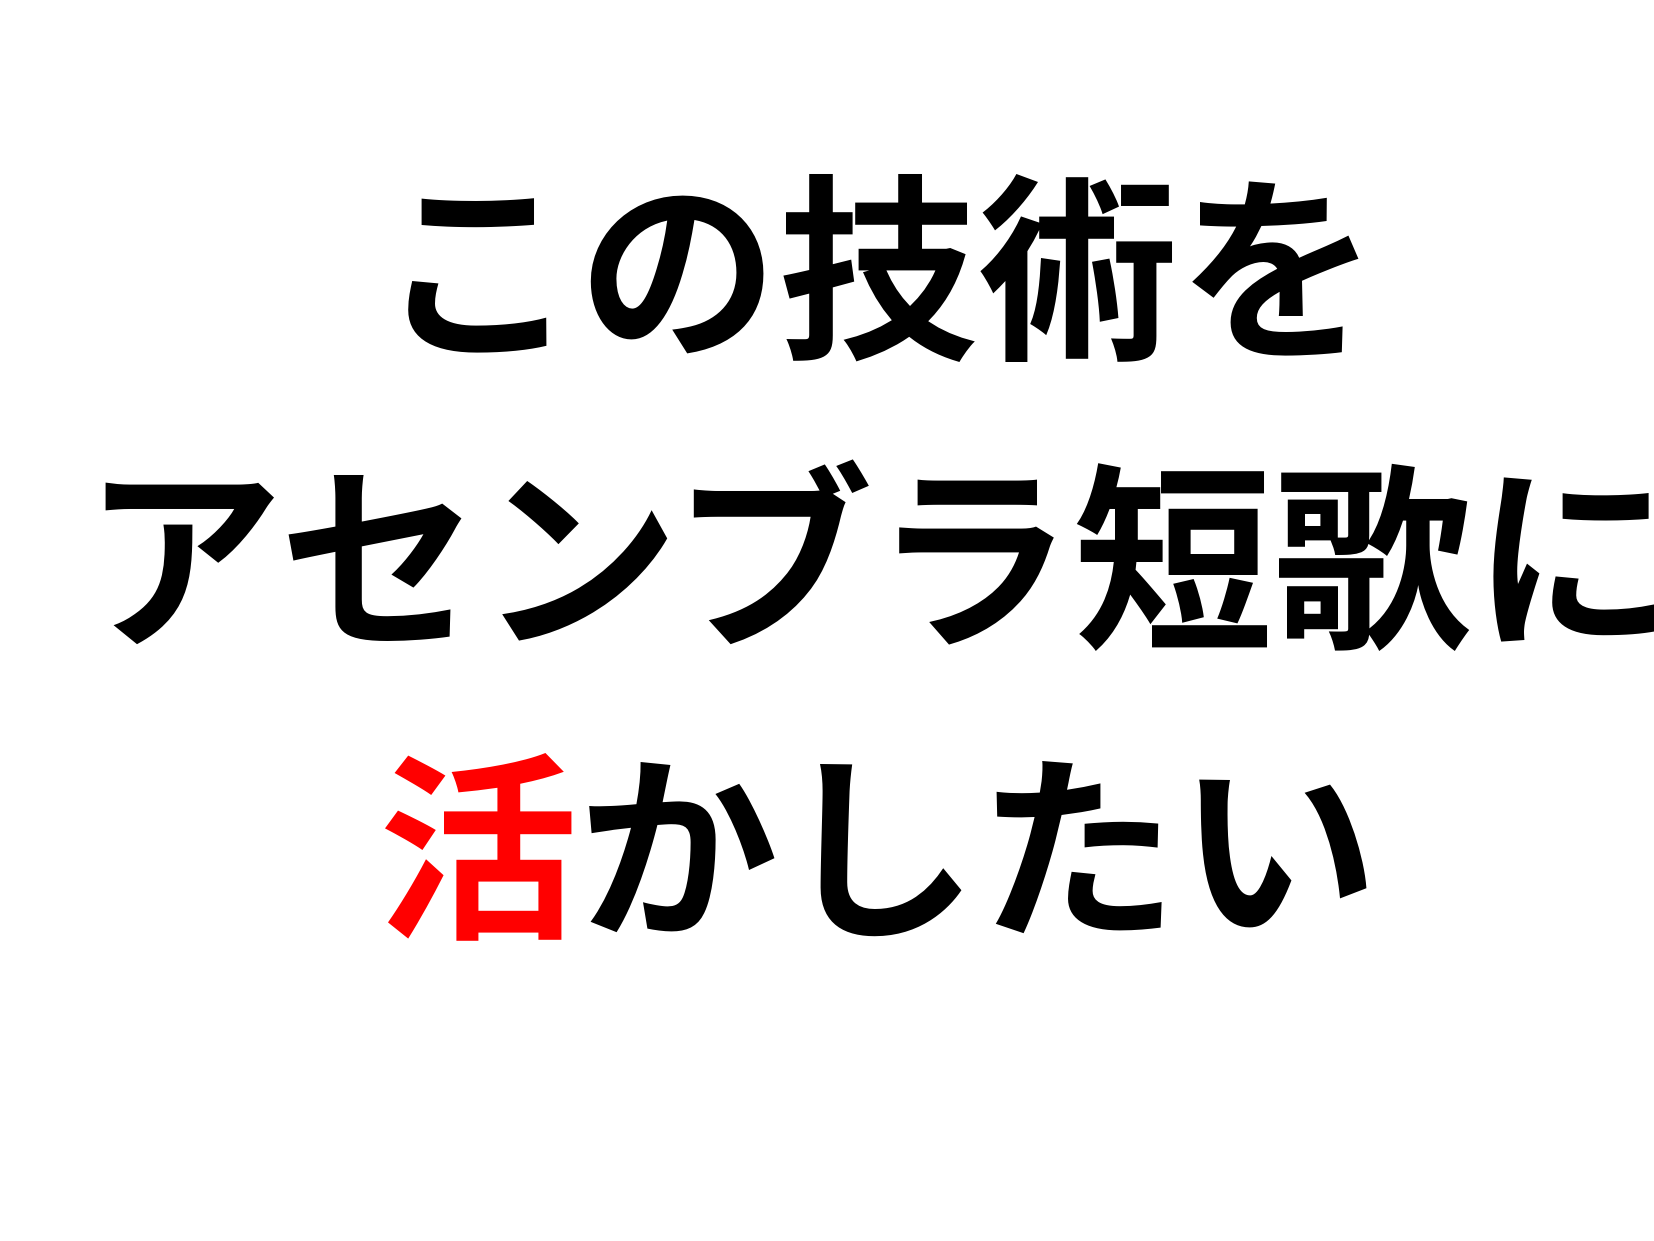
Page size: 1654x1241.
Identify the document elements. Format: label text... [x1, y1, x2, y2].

text_box この技術を アセンブラ短歌に 活かしたい [68, 105, 1577, 827]
